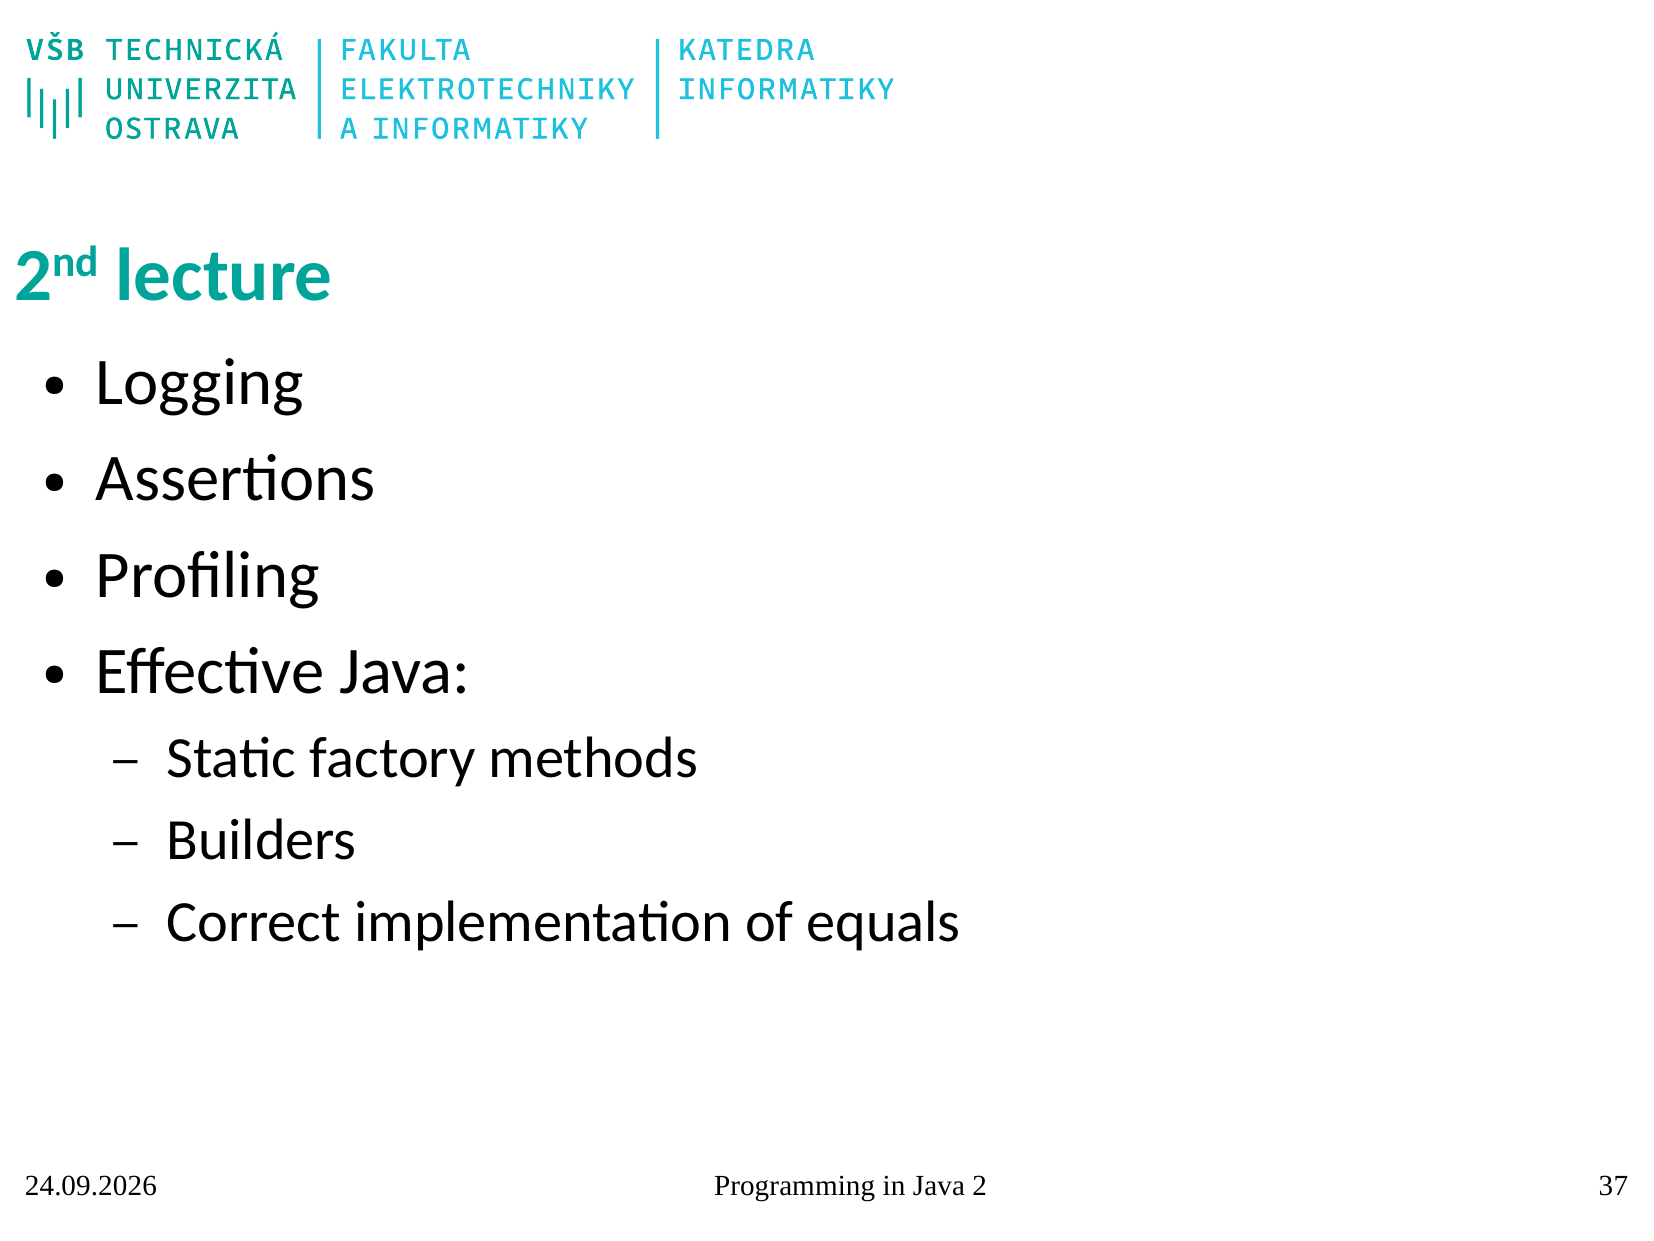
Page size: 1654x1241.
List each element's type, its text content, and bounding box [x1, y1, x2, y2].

picture [26, 31, 894, 139]
list Logging Assertions Profiling Effective Java: Static factory methods Builders Correct implementation of equals [24, 354, 1629, 1146]
title 2nd lecture [14, 165, 1619, 319]
